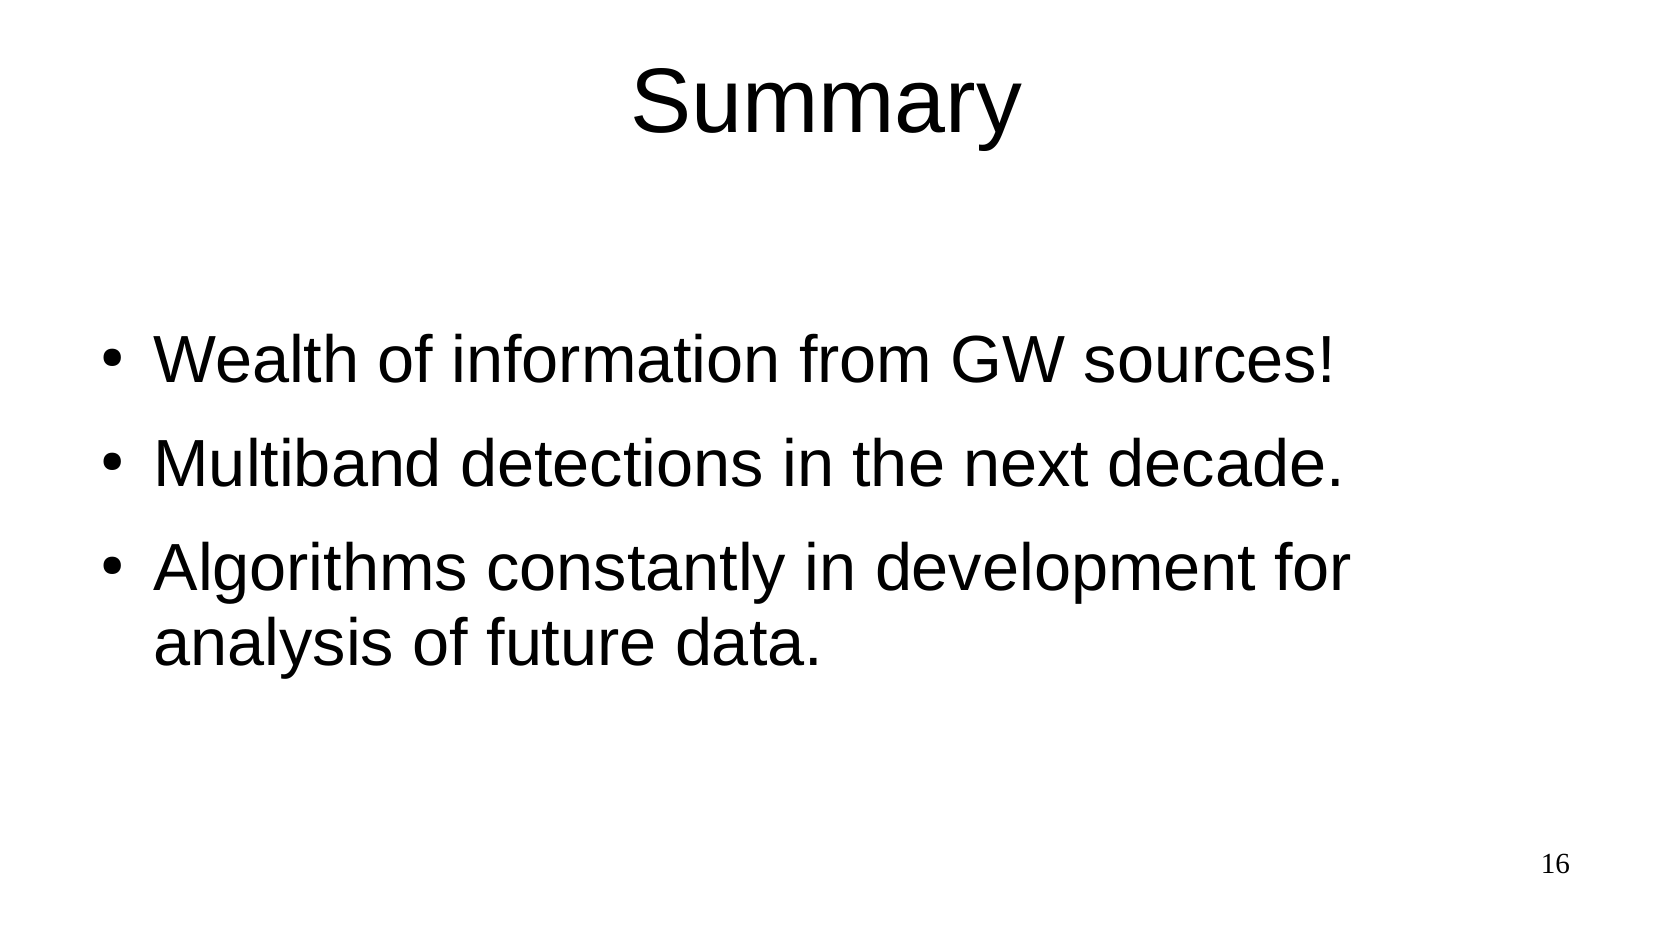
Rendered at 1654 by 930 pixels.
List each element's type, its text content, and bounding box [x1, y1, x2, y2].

list Wealth of information from GW sources! Multiband detections in the next decade. Algorithms constantly in development for analysis of future data. [82, 217, 1576, 796]
title Summary [82, 37, 1571, 166]
